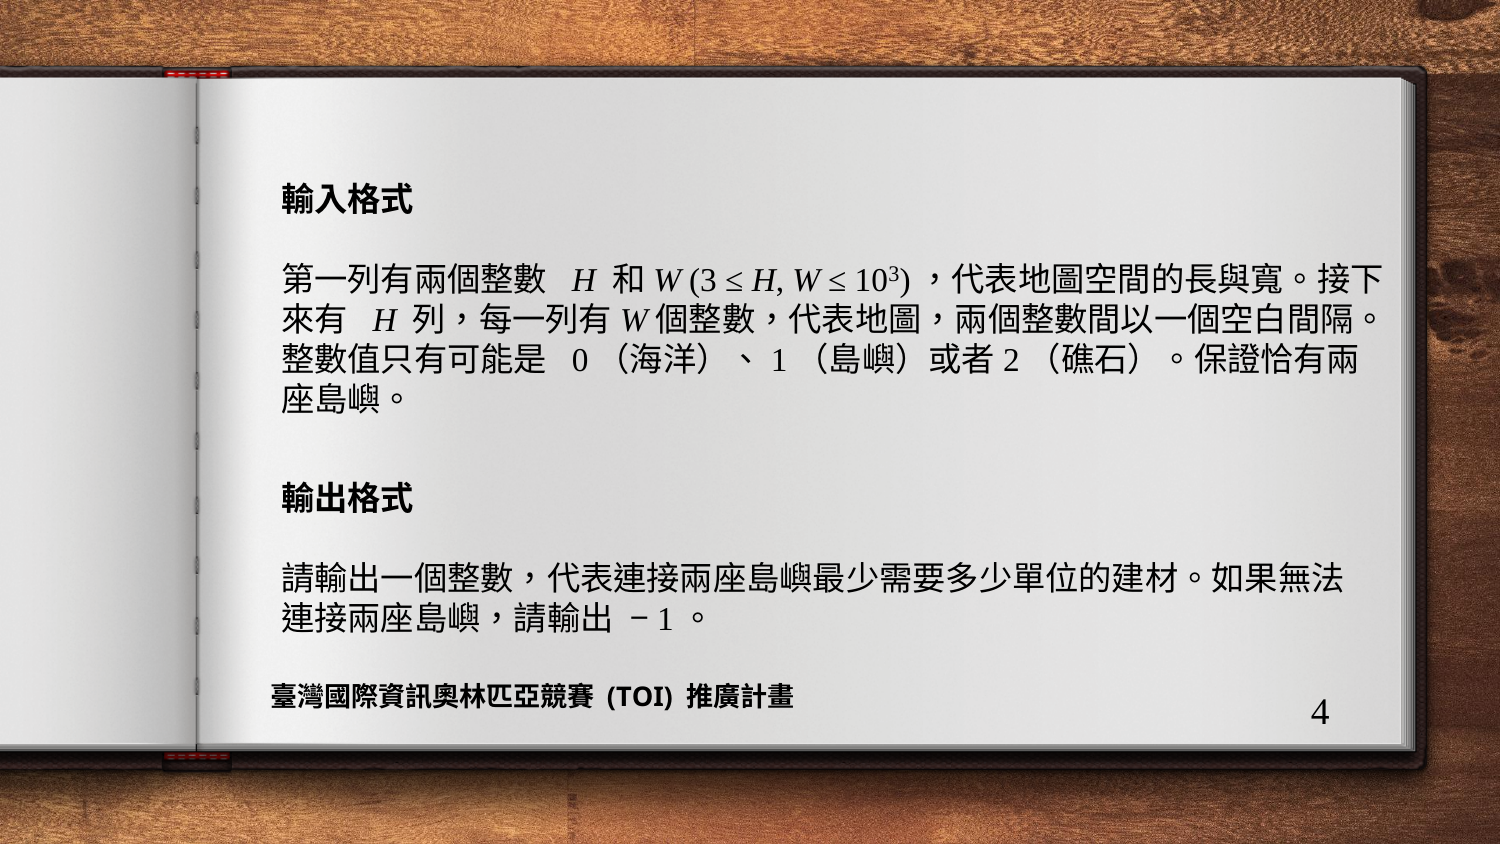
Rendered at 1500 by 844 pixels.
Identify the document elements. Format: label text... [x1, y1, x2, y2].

text_box 輸入格式 第一列有兩個整數 H 和W (3 ≤ H, W ≤ 103)，代表地圖空間的長與寬。接下 來有 H 列，每一列有W個整數，代表地圖，兩個整數間以一個空白間隔。整數值只有可能是 0（海洋）、1（島嶼）或者2（礁石）。保證恰有兩座島嶼。 [266, 171, 1400, 425]
text_box 輸出格式 請輸出一個整數，代表連接兩座島嶼最少需要多少單位的建材。如果無法 連接兩座島嶼，請輸出 −1。 [266, 469, 1368, 644]
text_box [1295, 672, 1386, 737]
